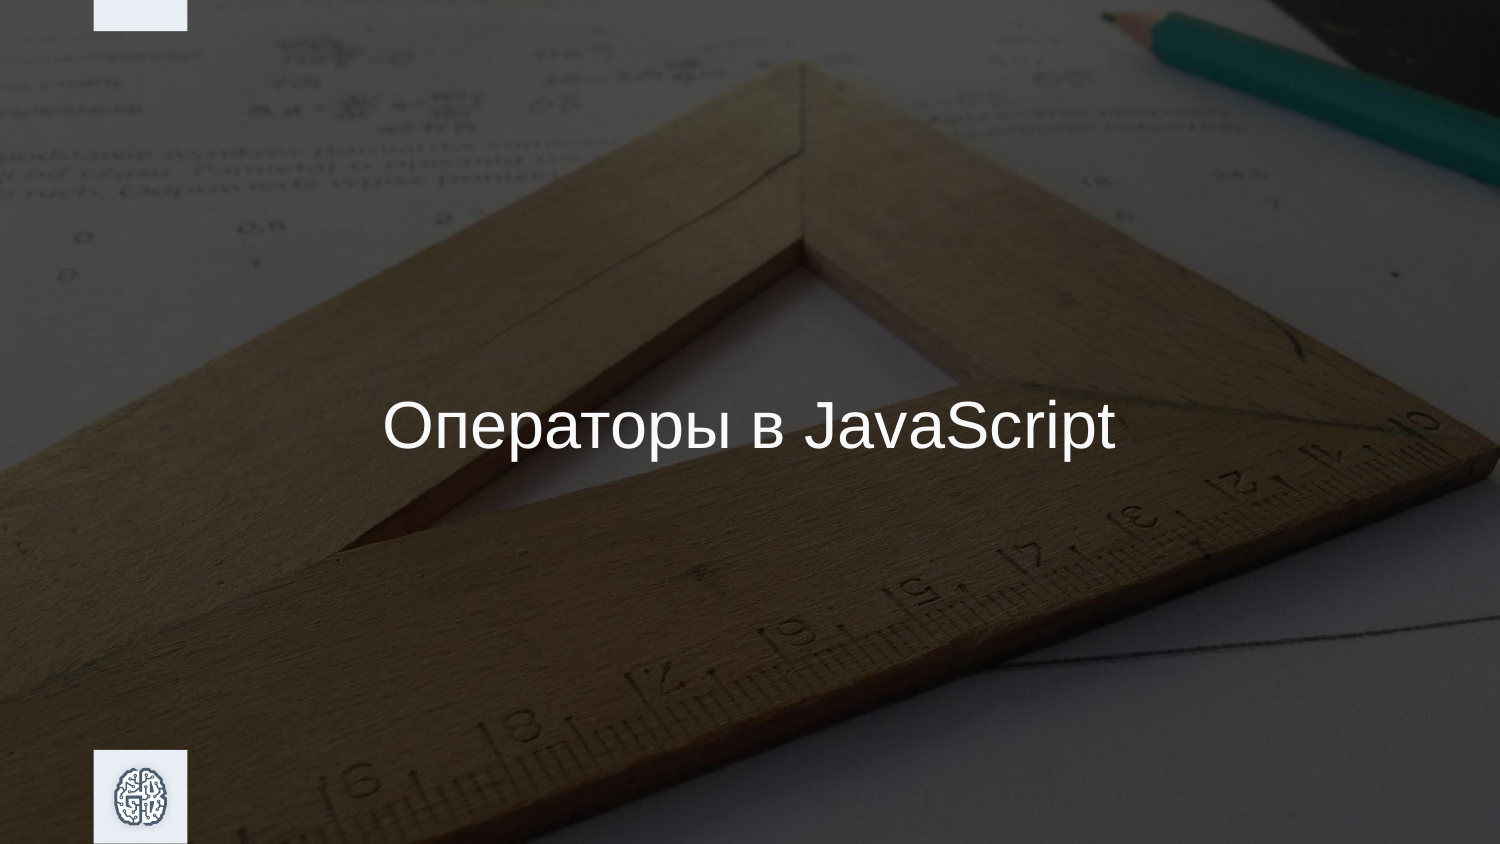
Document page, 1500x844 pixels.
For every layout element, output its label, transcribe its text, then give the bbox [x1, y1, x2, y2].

picture [0, 0, 1500, 844]
text_box Операторы в JavaScript [187, 93, 1312, 750]
picture [106, 760, 175, 834]
